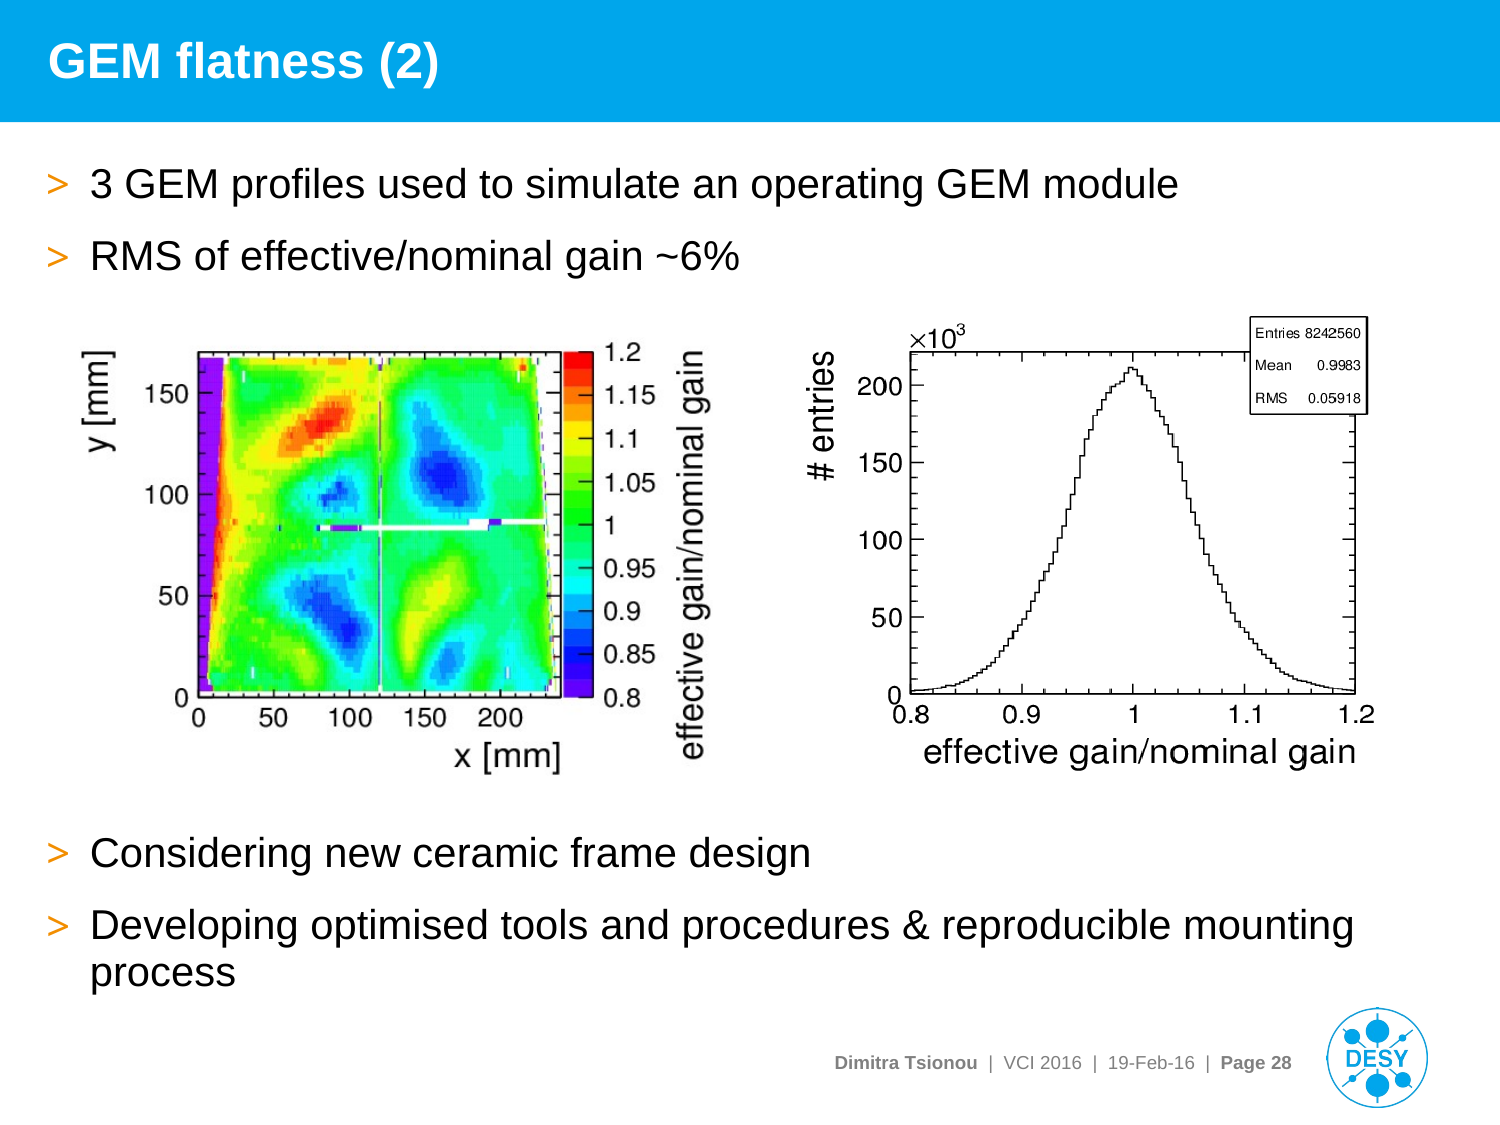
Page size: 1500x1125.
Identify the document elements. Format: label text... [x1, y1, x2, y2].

list 3 GEM profiles used to simulate an operating GEM module RMS of effective/nominal gain ~6% [46, 160, 1444, 307]
list Considering new ceramic frame design Developing optimised tools and procedures & reproducible mounting process [46, 829, 1445, 996]
title GEM flatness (2) [47, 16, 1446, 107]
picture [75, 337, 713, 810]
picture [1326, 1007, 1428, 1108]
picture [797, 311, 1379, 773]
